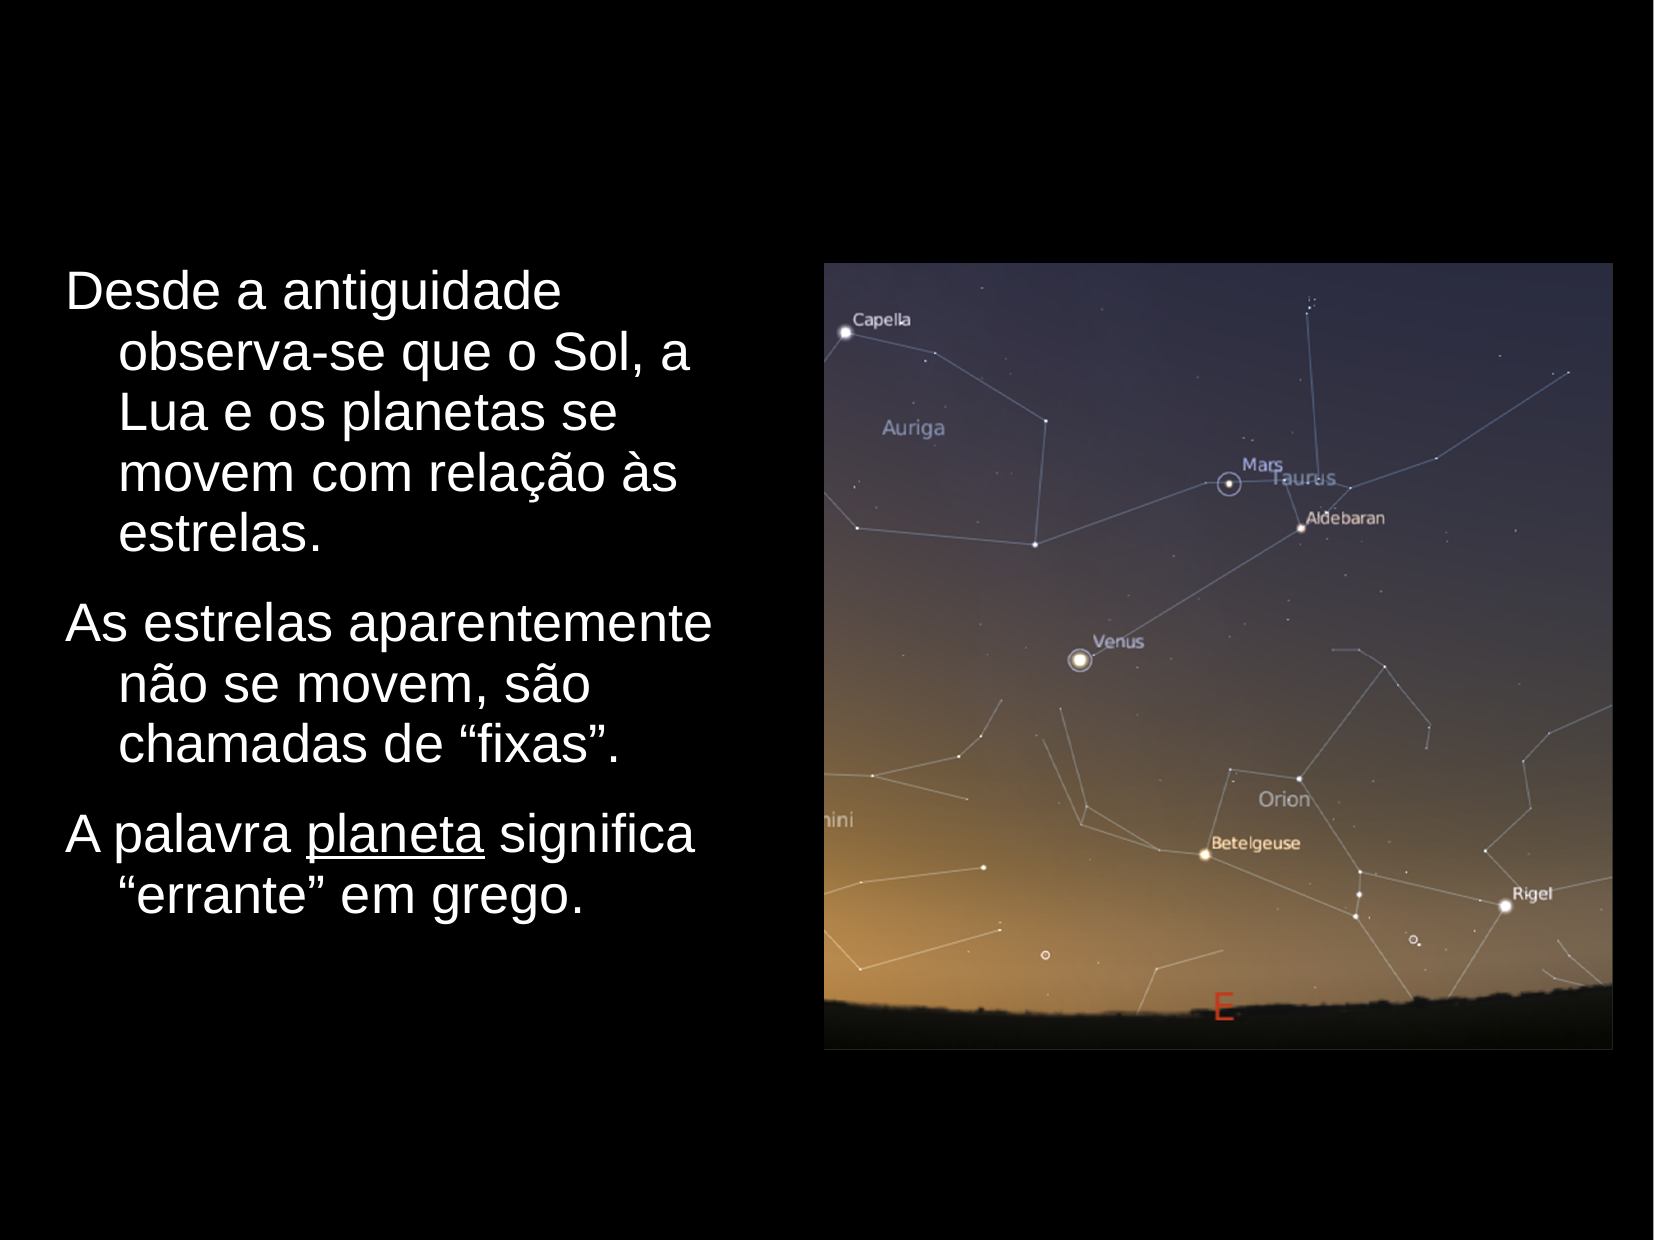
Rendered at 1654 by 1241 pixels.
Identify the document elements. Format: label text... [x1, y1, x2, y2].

list Desde a antiguidade observa-se que o Sol, a Lua e os planetas se movem com relação às estrelas. As estrelas aparentemente não se movem, são chamadas de “fixas”. A palavra planeta significa “errante” em grego. [47, 260, 774, 1065]
picture [823, 262, 1613, 1051]
